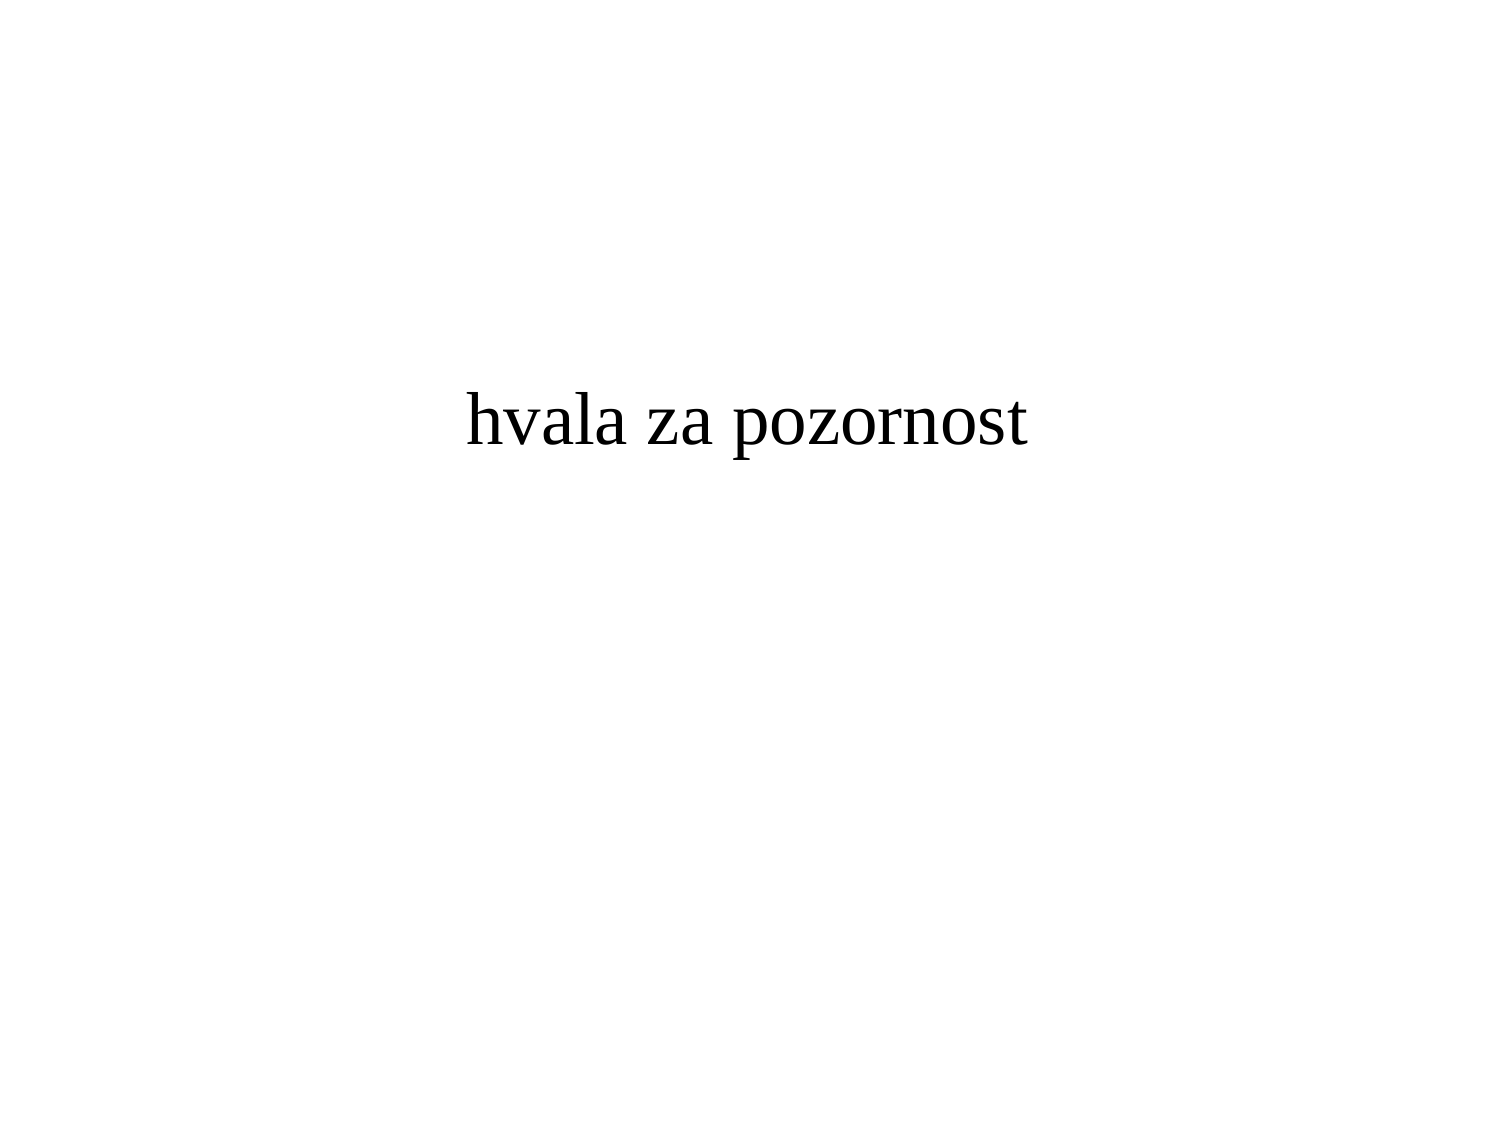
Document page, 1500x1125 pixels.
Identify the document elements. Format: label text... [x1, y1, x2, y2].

text_box hvala za pozornost [112, 361, 1382, 814]
